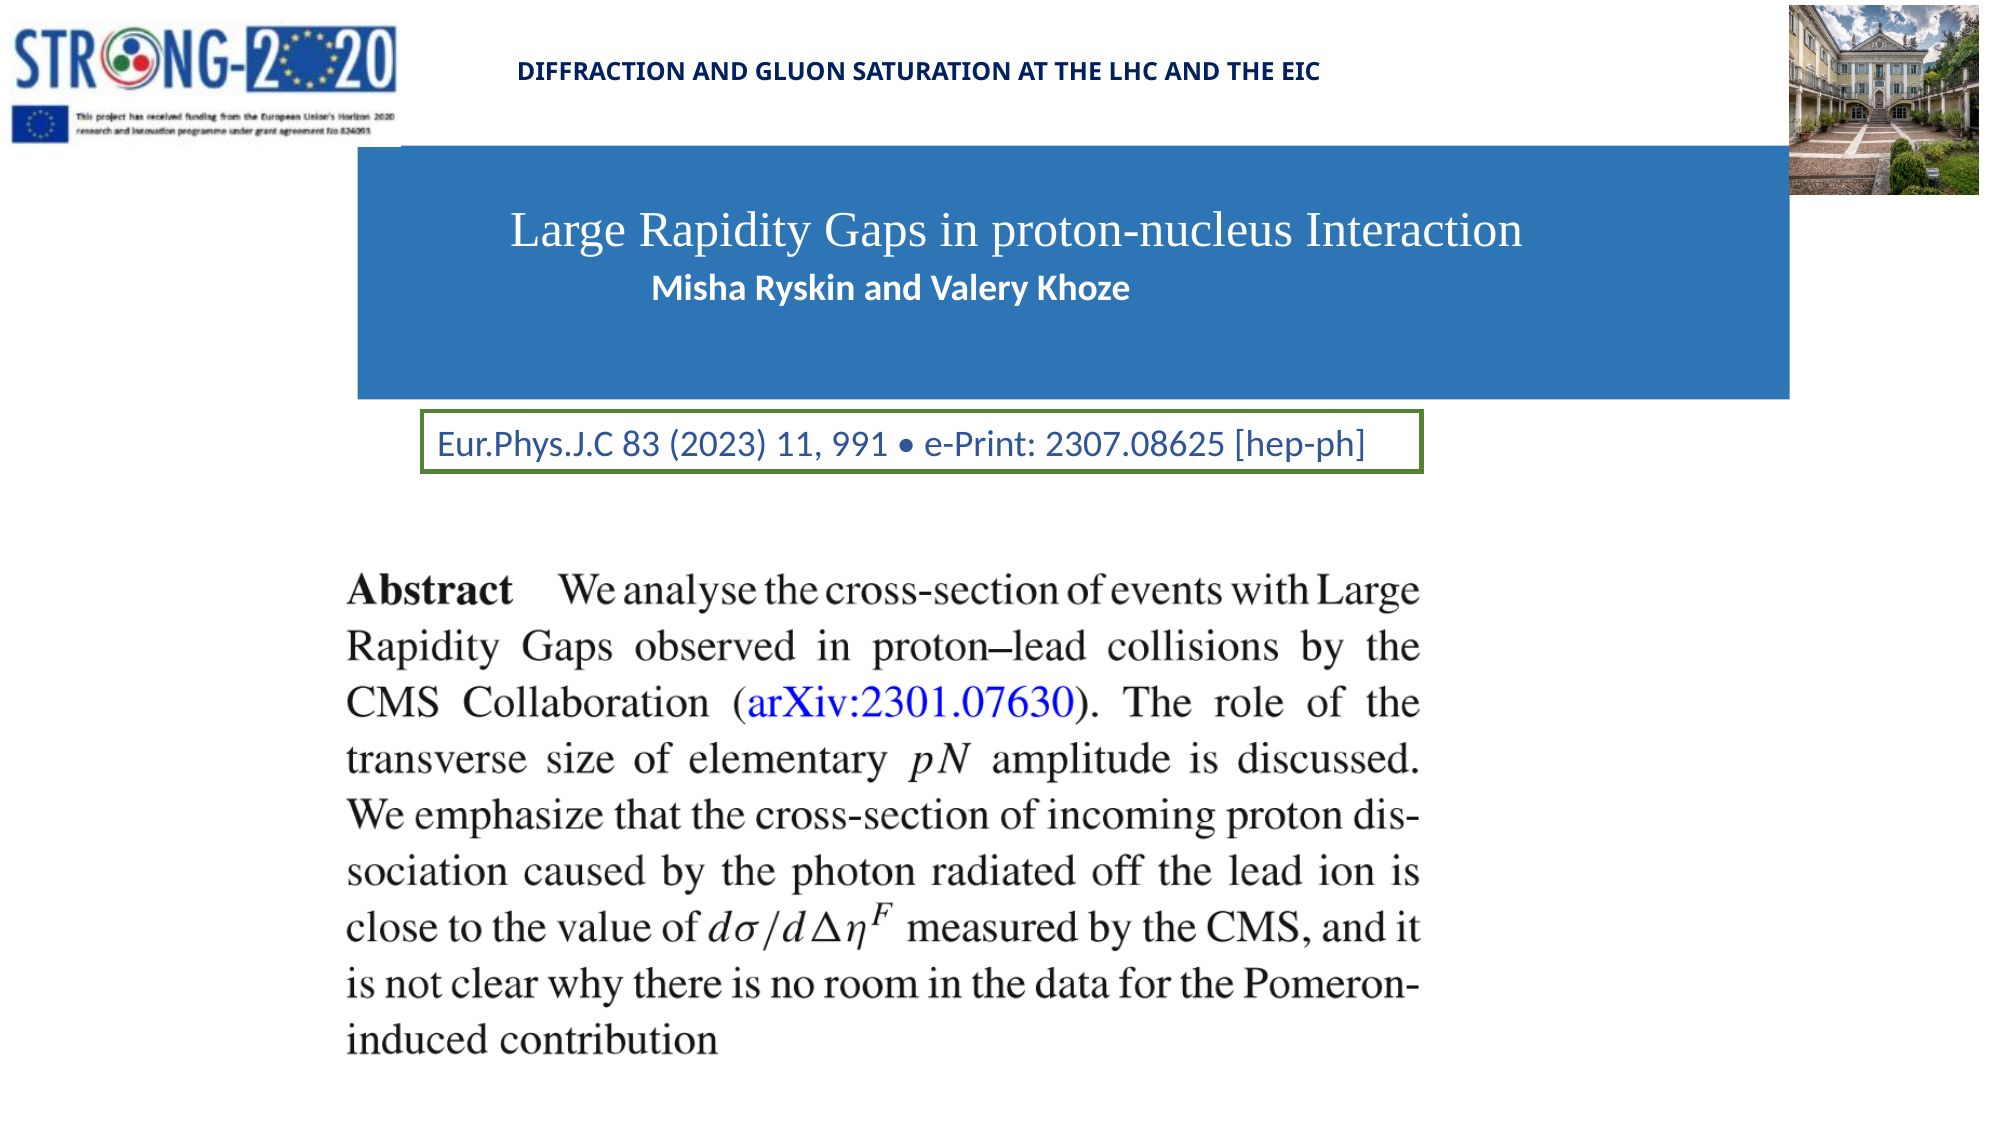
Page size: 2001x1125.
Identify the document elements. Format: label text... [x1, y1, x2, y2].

picture [259, 529, 1451, 1085]
text_box Misha Ryskin and Valery Khoze [636, 255, 1176, 317]
text_box Eur.Phys.J.C 83 (2023) 11, 991 • e-Print: 2307.08625 [hep-ph] [422, 411, 1422, 472]
text_box DIFFRACTION AND GLUON SATURATION AT THE LHC AND THE EIC [501, 47, 1887, 94]
picture [9, 21, 401, 147]
picture [1789, 5, 1979, 195]
text_box Large Rapidity Gaps in proton-nucleus Interaction [357, 145, 1790, 358]
